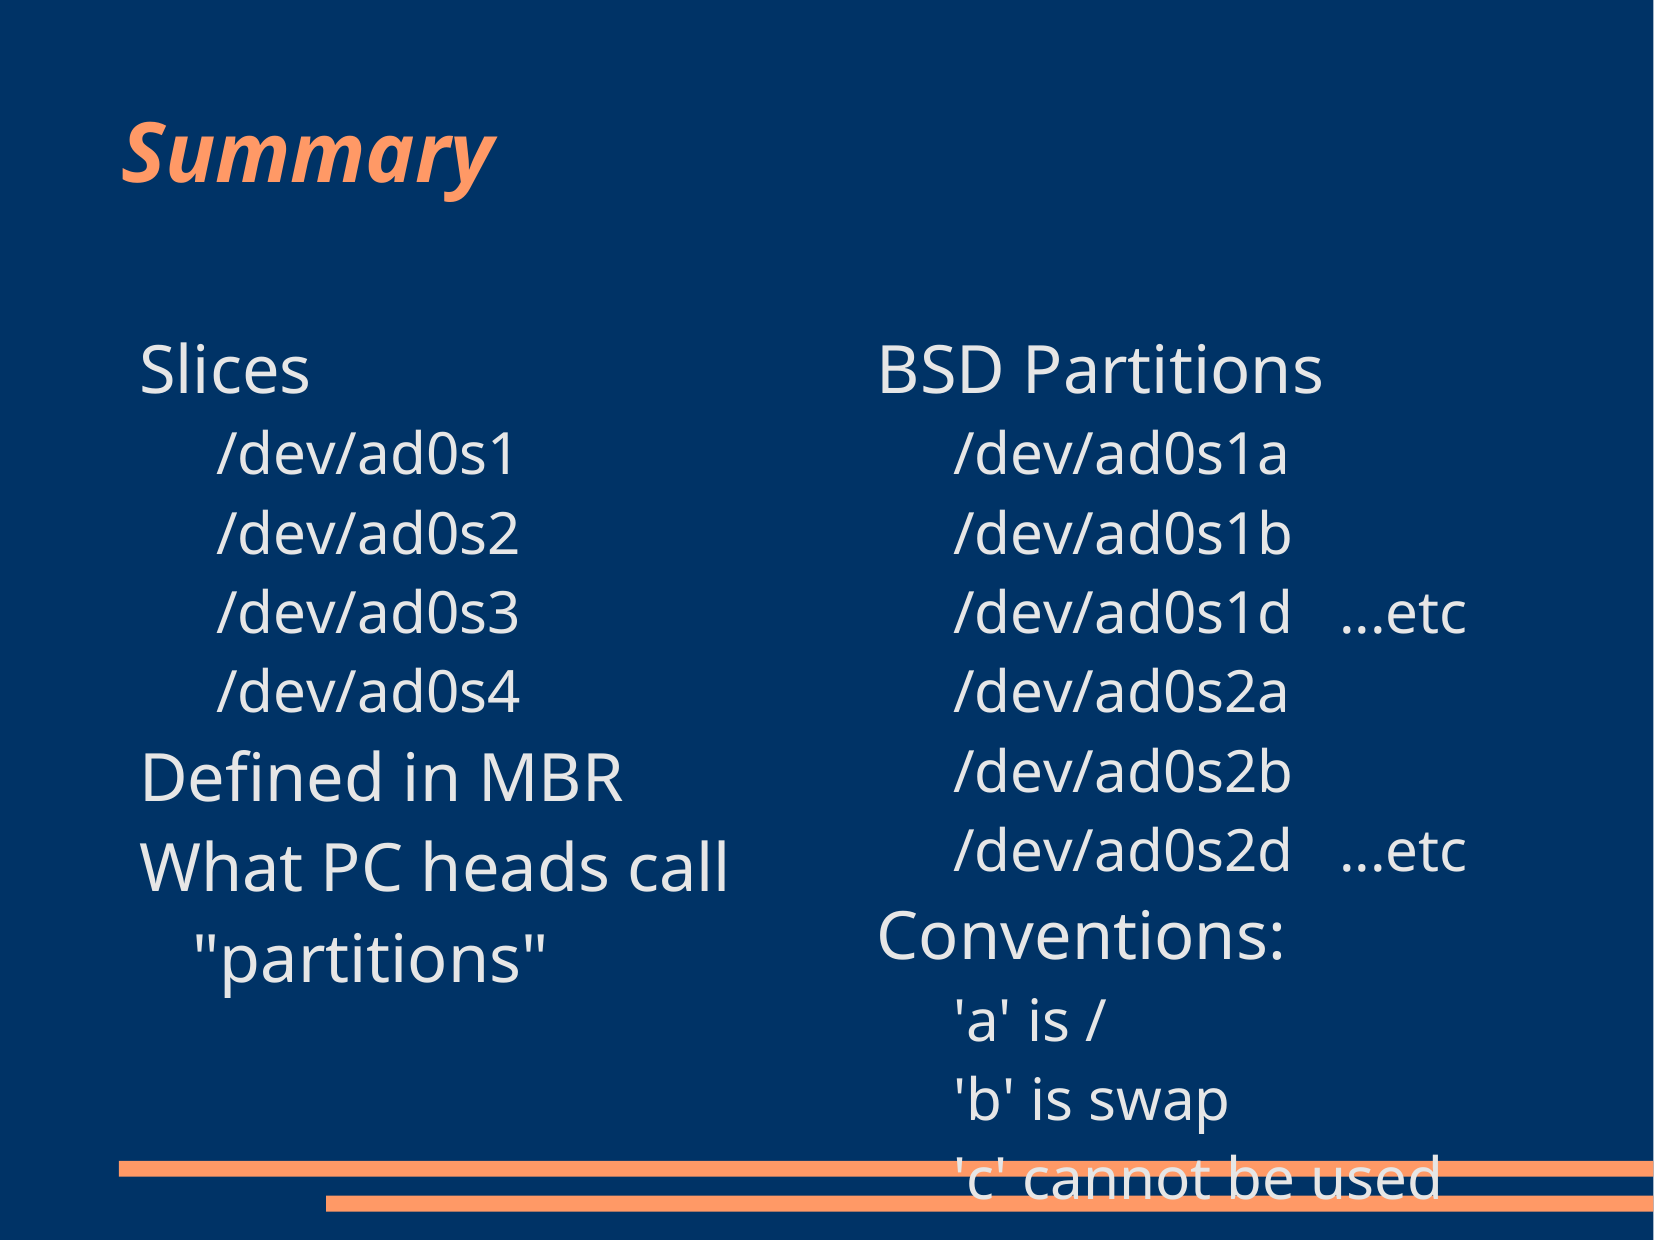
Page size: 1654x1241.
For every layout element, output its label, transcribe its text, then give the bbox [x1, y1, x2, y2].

title Summary [121, 46, 1534, 254]
list BSD Partitions /dev/ad0s1a /dev/ad0s1b /dev/ad0s1d ...etc /dev/ad0s2a /dev/ad0s2b /dev/ad0s2d ...etc Conventions: 'a' is / 'b' is swap 'c' cannot be used [858, 322, 1562, 1132]
list Slices /dev/ad0s1 /dev/ad0s2 /dev/ad0s3 /dev/ad0s4 Defined in MBR What PC heads call "partitions" [121, 322, 824, 1132]
